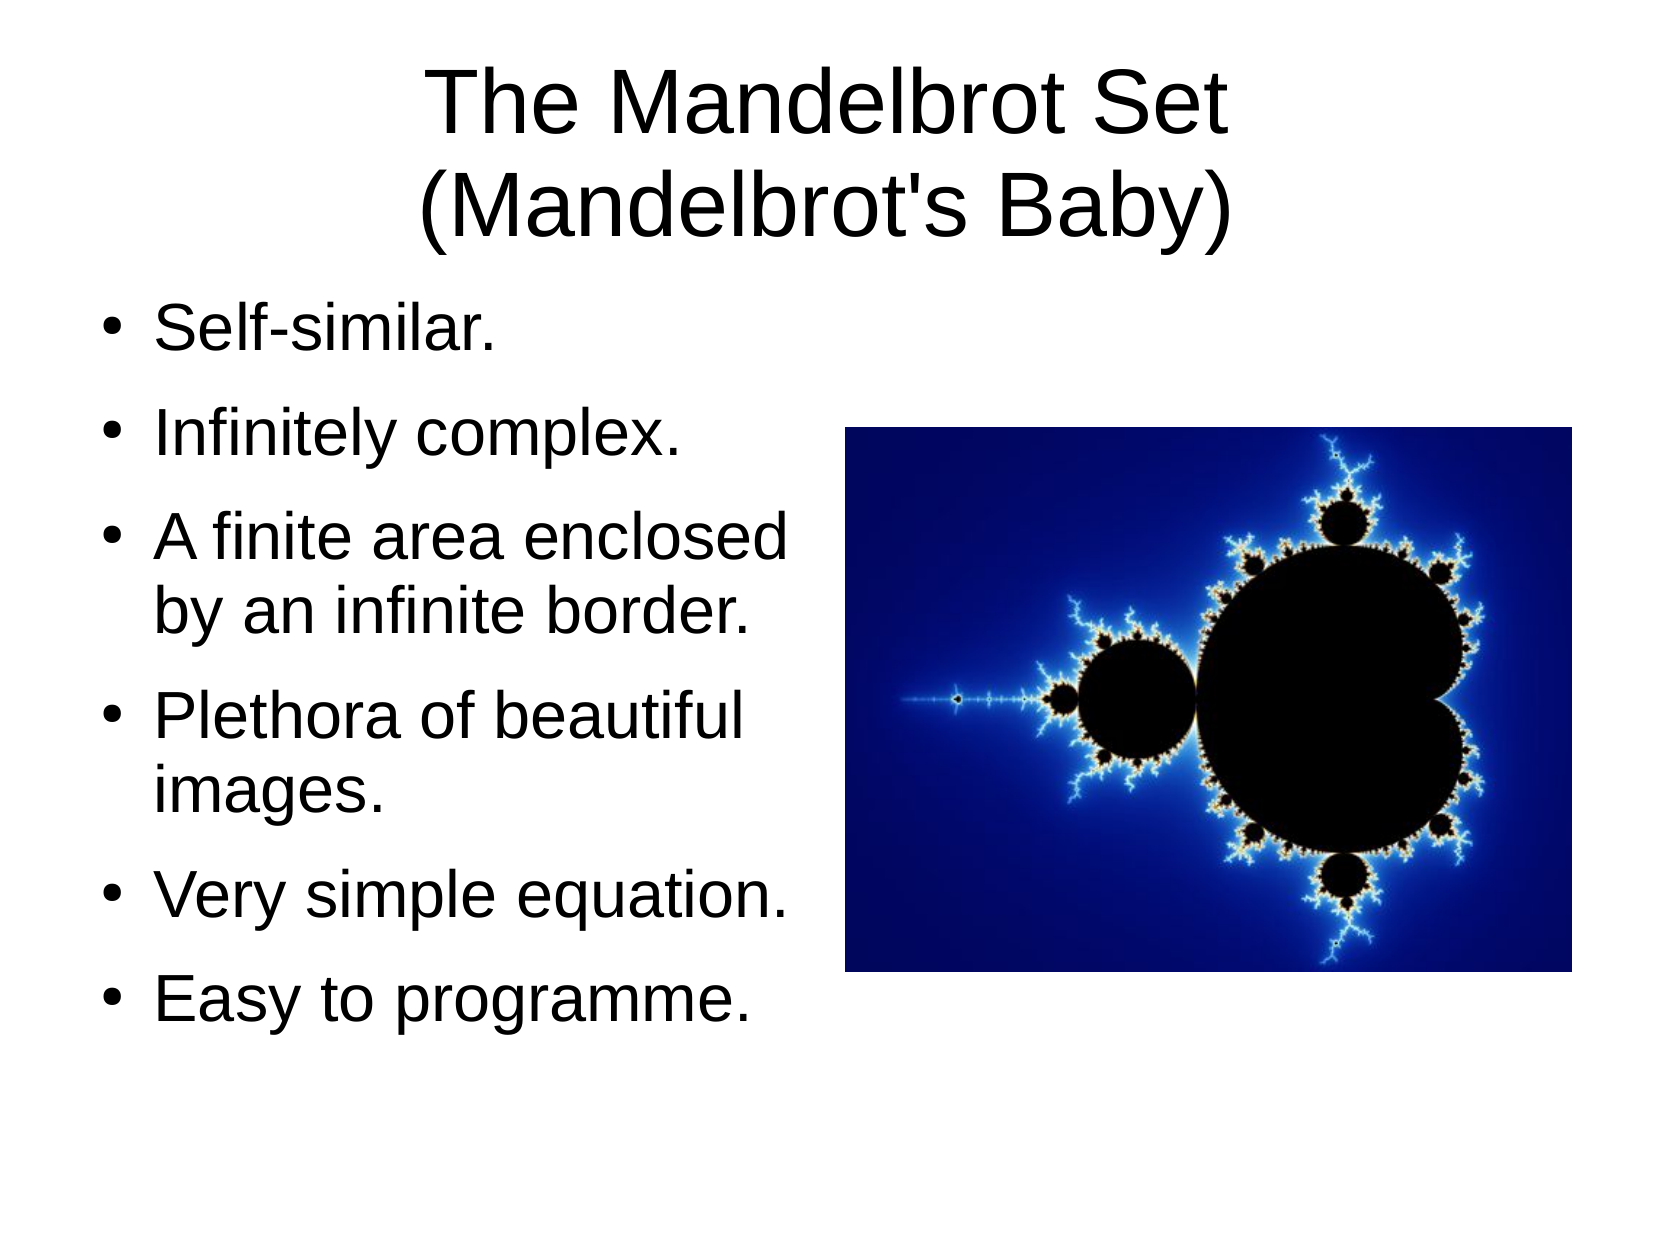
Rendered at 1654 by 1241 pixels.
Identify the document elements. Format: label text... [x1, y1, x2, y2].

title The Mandelbrot Set (Mandelbrot's Baby) [82, 49, 1571, 257]
list Self-similar. Infinitely complex. A finite area enclosed by an infinite border. Plethora of beautiful images. Very simple equation. Easy to programme. [82, 290, 809, 1109]
picture [845, 427, 1572, 972]
